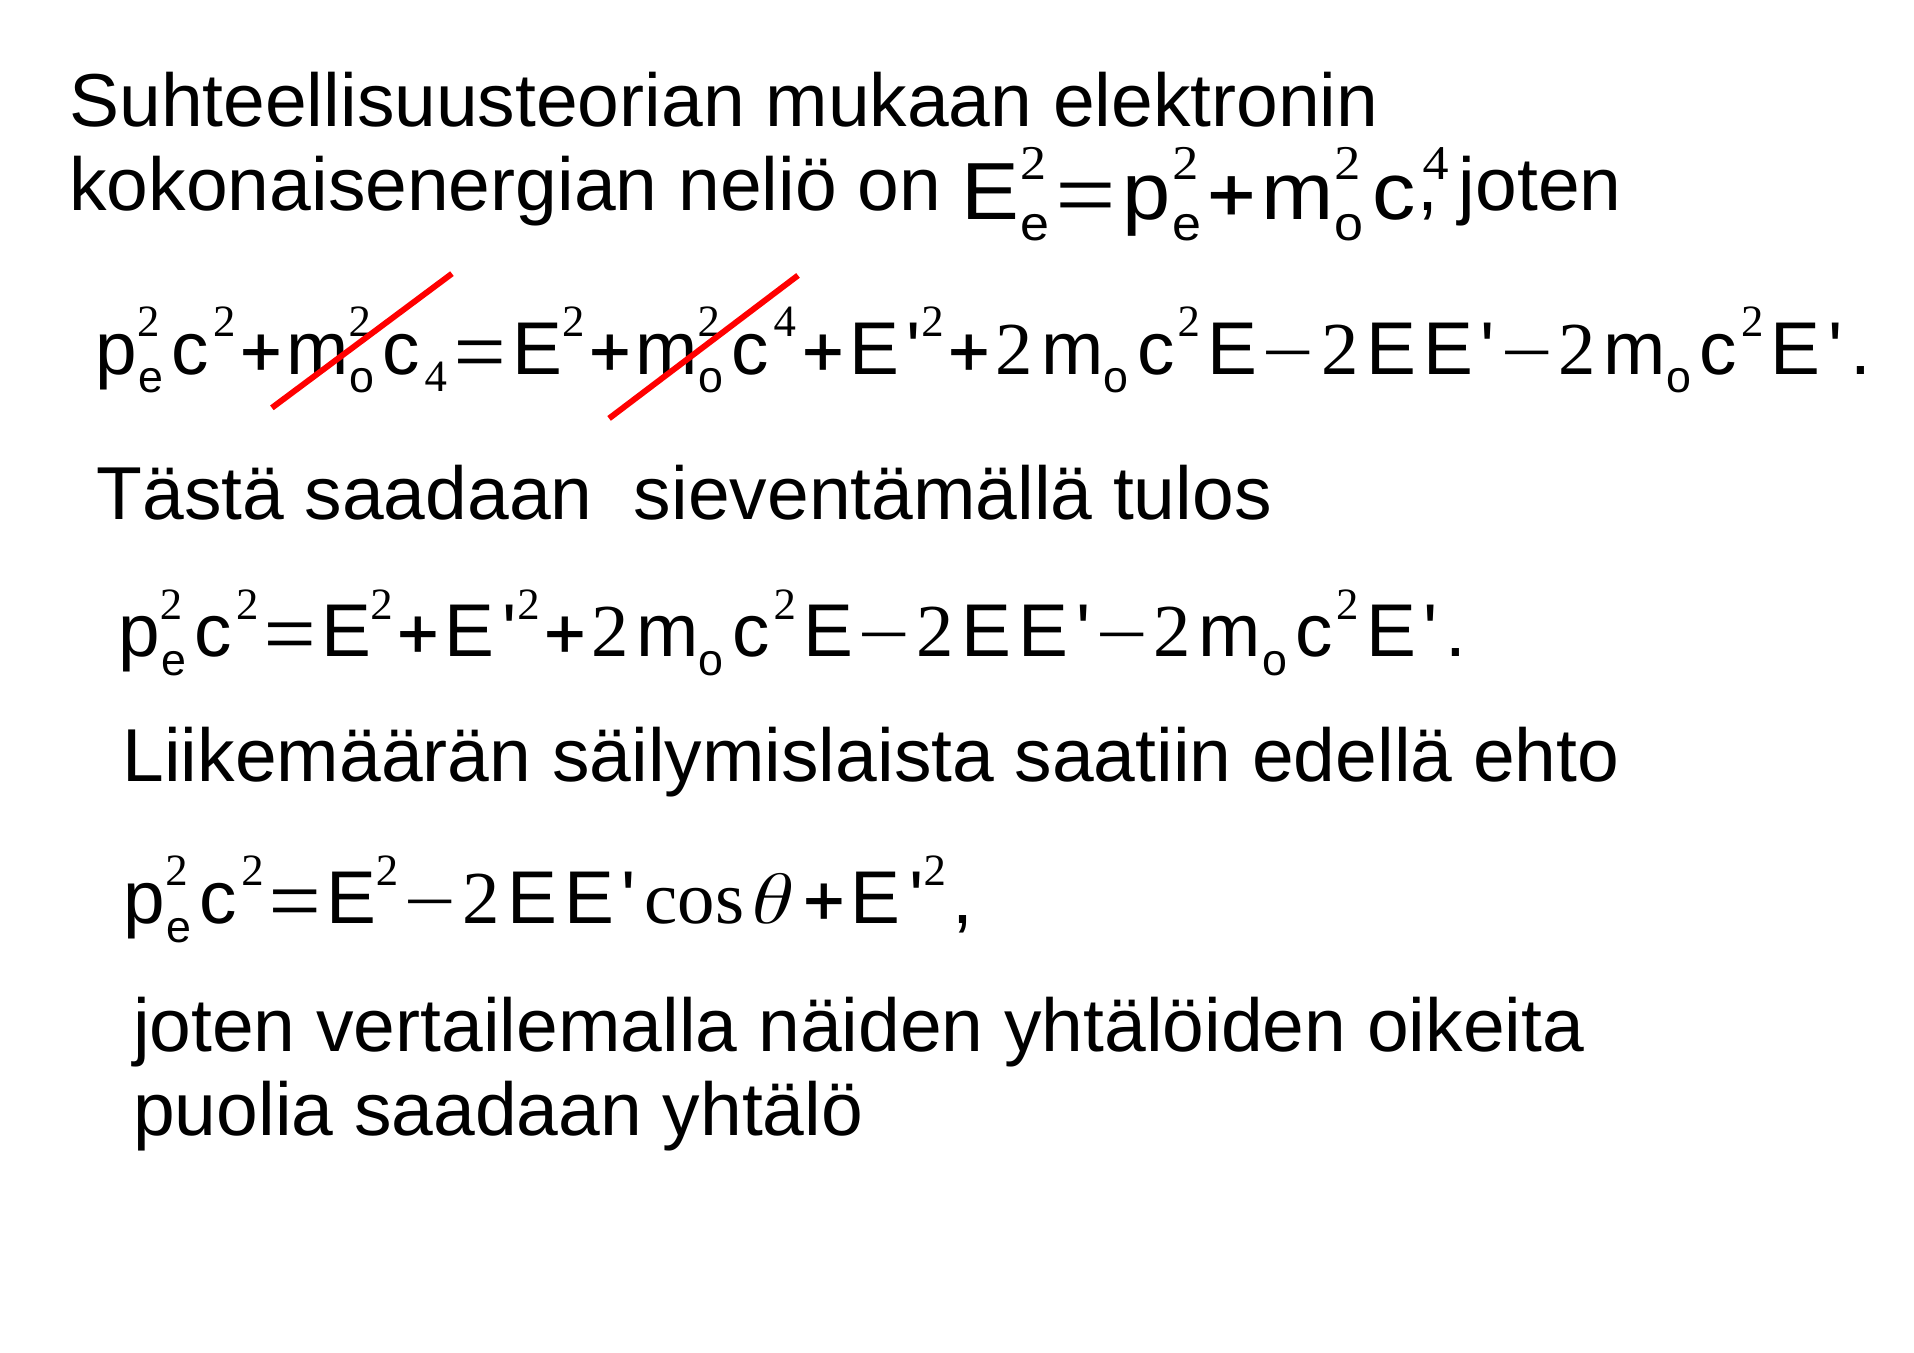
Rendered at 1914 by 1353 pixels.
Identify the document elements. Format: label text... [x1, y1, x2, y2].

text_box joten vertailemalla näiden yhtälöiden oikeita puolia saadaan yhtälö [118, 976, 1765, 1199]
chart [287, 297, 763, 402]
chart [637, 297, 1878, 402]
chart [954, 136, 1457, 251]
text_box Liikemäärän säilymislaista saatiin edellä ehto [107, 706, 1740, 890]
text_box Suhteellisuusteorian mukaan elektronin kokonaisenergian neliö on , joten [54, 51, 1709, 343]
chart [112, 579, 1473, 685]
text_box Tästä saadaan sieventämällä tulos [81, 444, 1773, 544]
chart [117, 846, 980, 952]
chart [89, 297, 414, 402]
